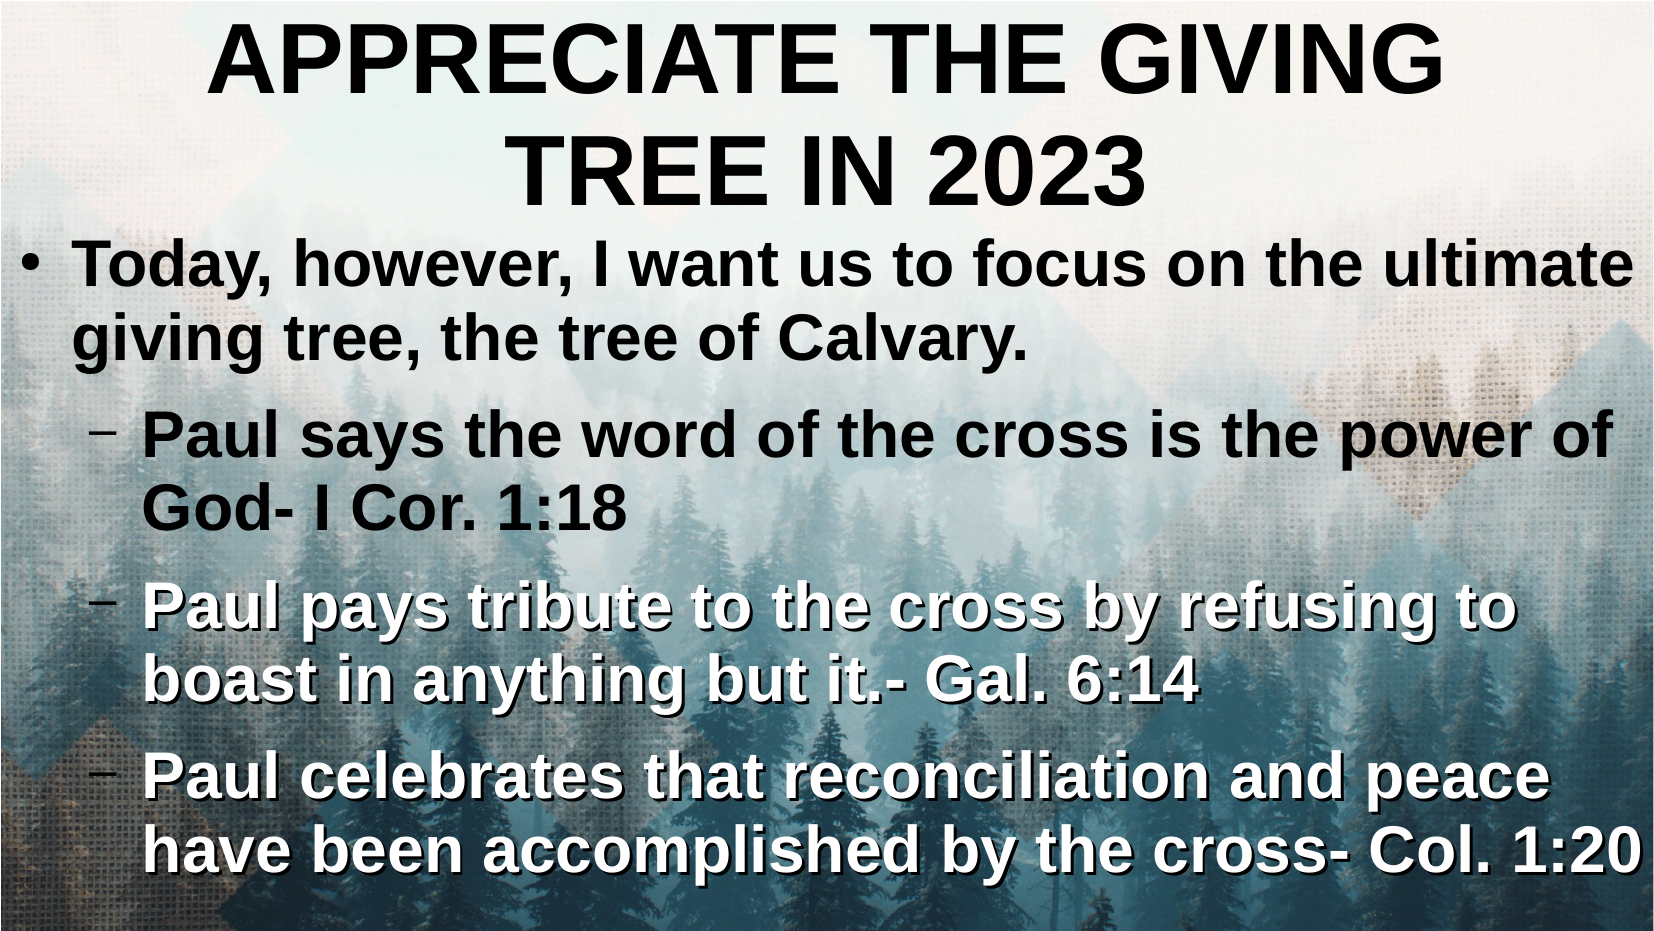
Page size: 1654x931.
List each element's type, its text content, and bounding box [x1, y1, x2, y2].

picture [1, 1, 1654, 931]
list Today, however, I want us to focus on the ultimate giving tree, the tree of Calvary. Paul says the word of the cross is the power of God- I Cor. 1:18 Paul pays tribute to the cross by refusing to boast in anything but it.- Gal. 6:14 Paul celebrates that reconciliation and peace have been accomplished by the cross- Col. 1:20 [1, 226, 1651, 916]
title APPRECIATE THE GIVING TREE IN 2023 [82, 2, 1571, 226]
